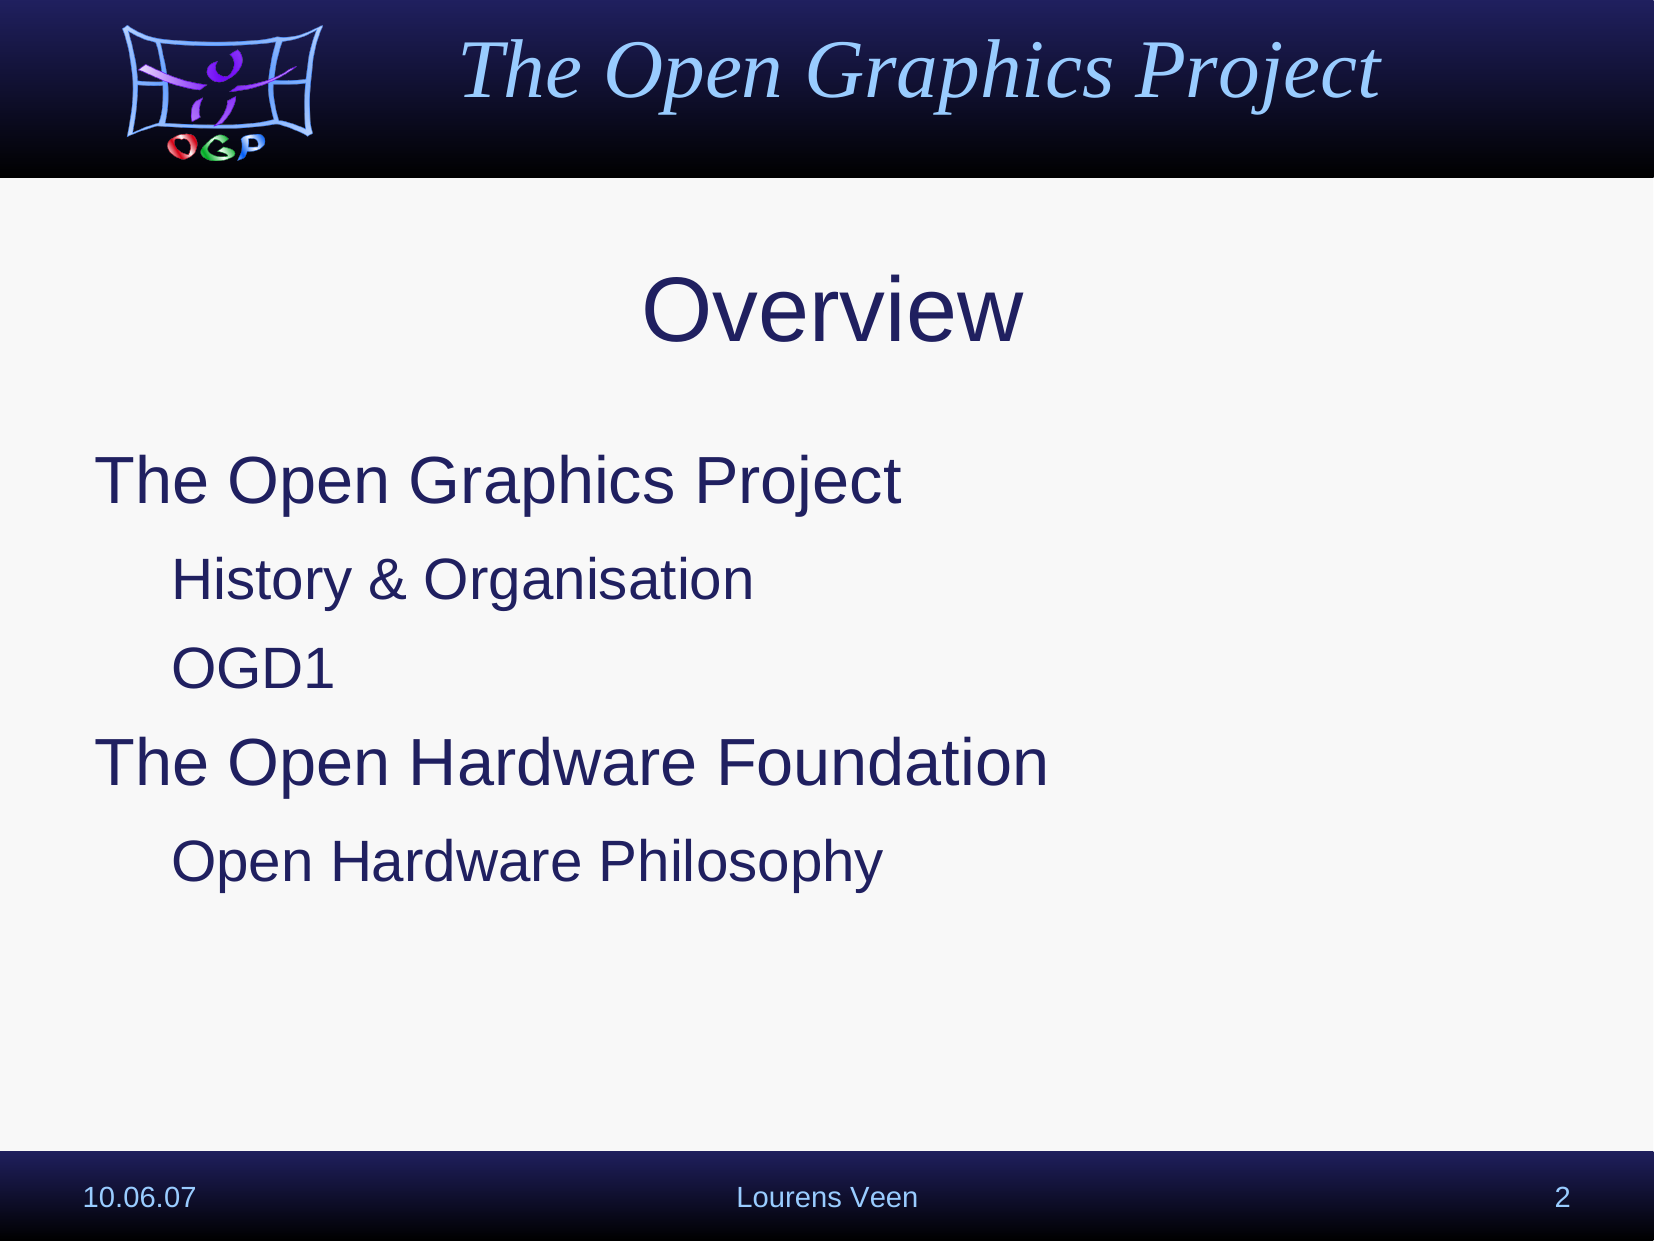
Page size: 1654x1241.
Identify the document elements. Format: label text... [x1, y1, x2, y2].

title Overview [88, 242, 1577, 379]
list The Open Graphics Project History & Organisation OGD1 The Open Hardware Foundation Open Hardware Philosophy [76, 442, 1565, 1094]
picture [122, 25, 323, 161]
